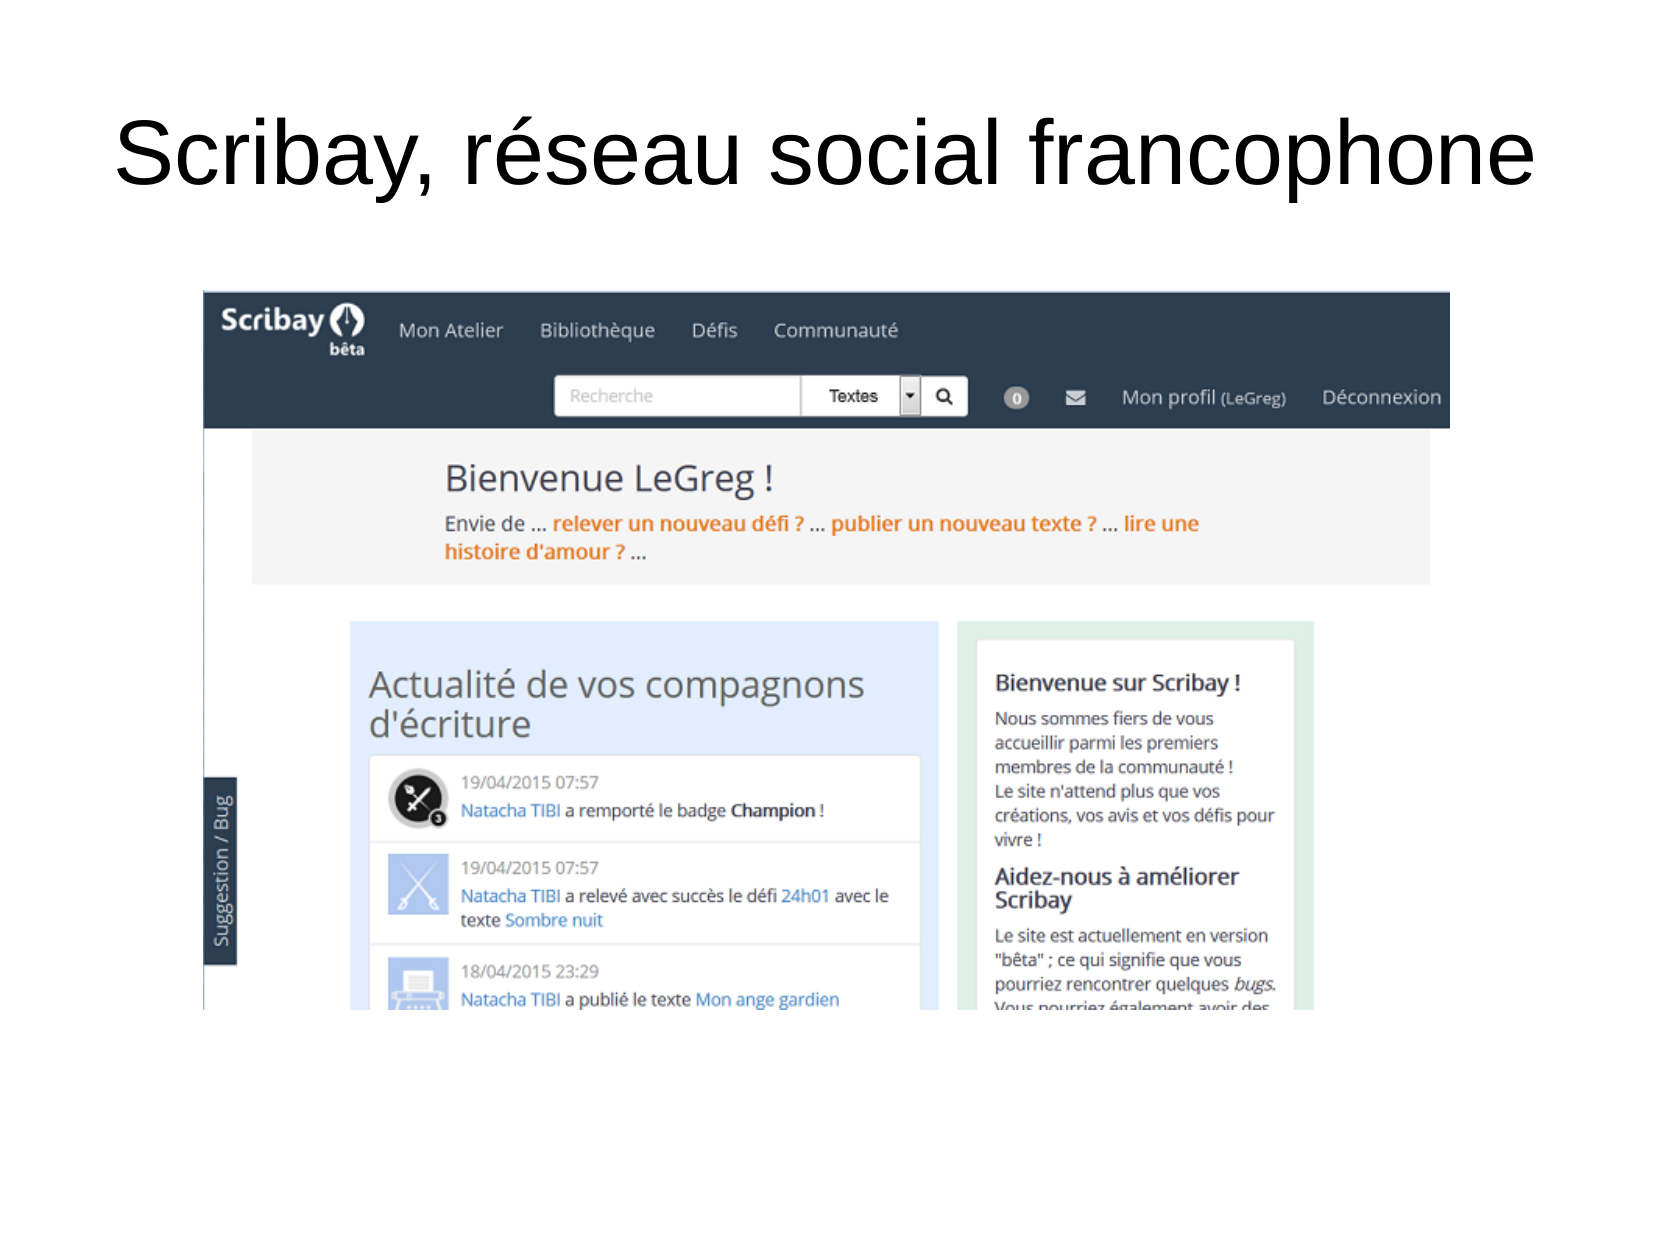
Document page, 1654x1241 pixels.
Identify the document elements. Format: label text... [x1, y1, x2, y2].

title Scribay, réseau social francophone [82, 49, 1571, 257]
picture [203, 290, 1450, 1010]
